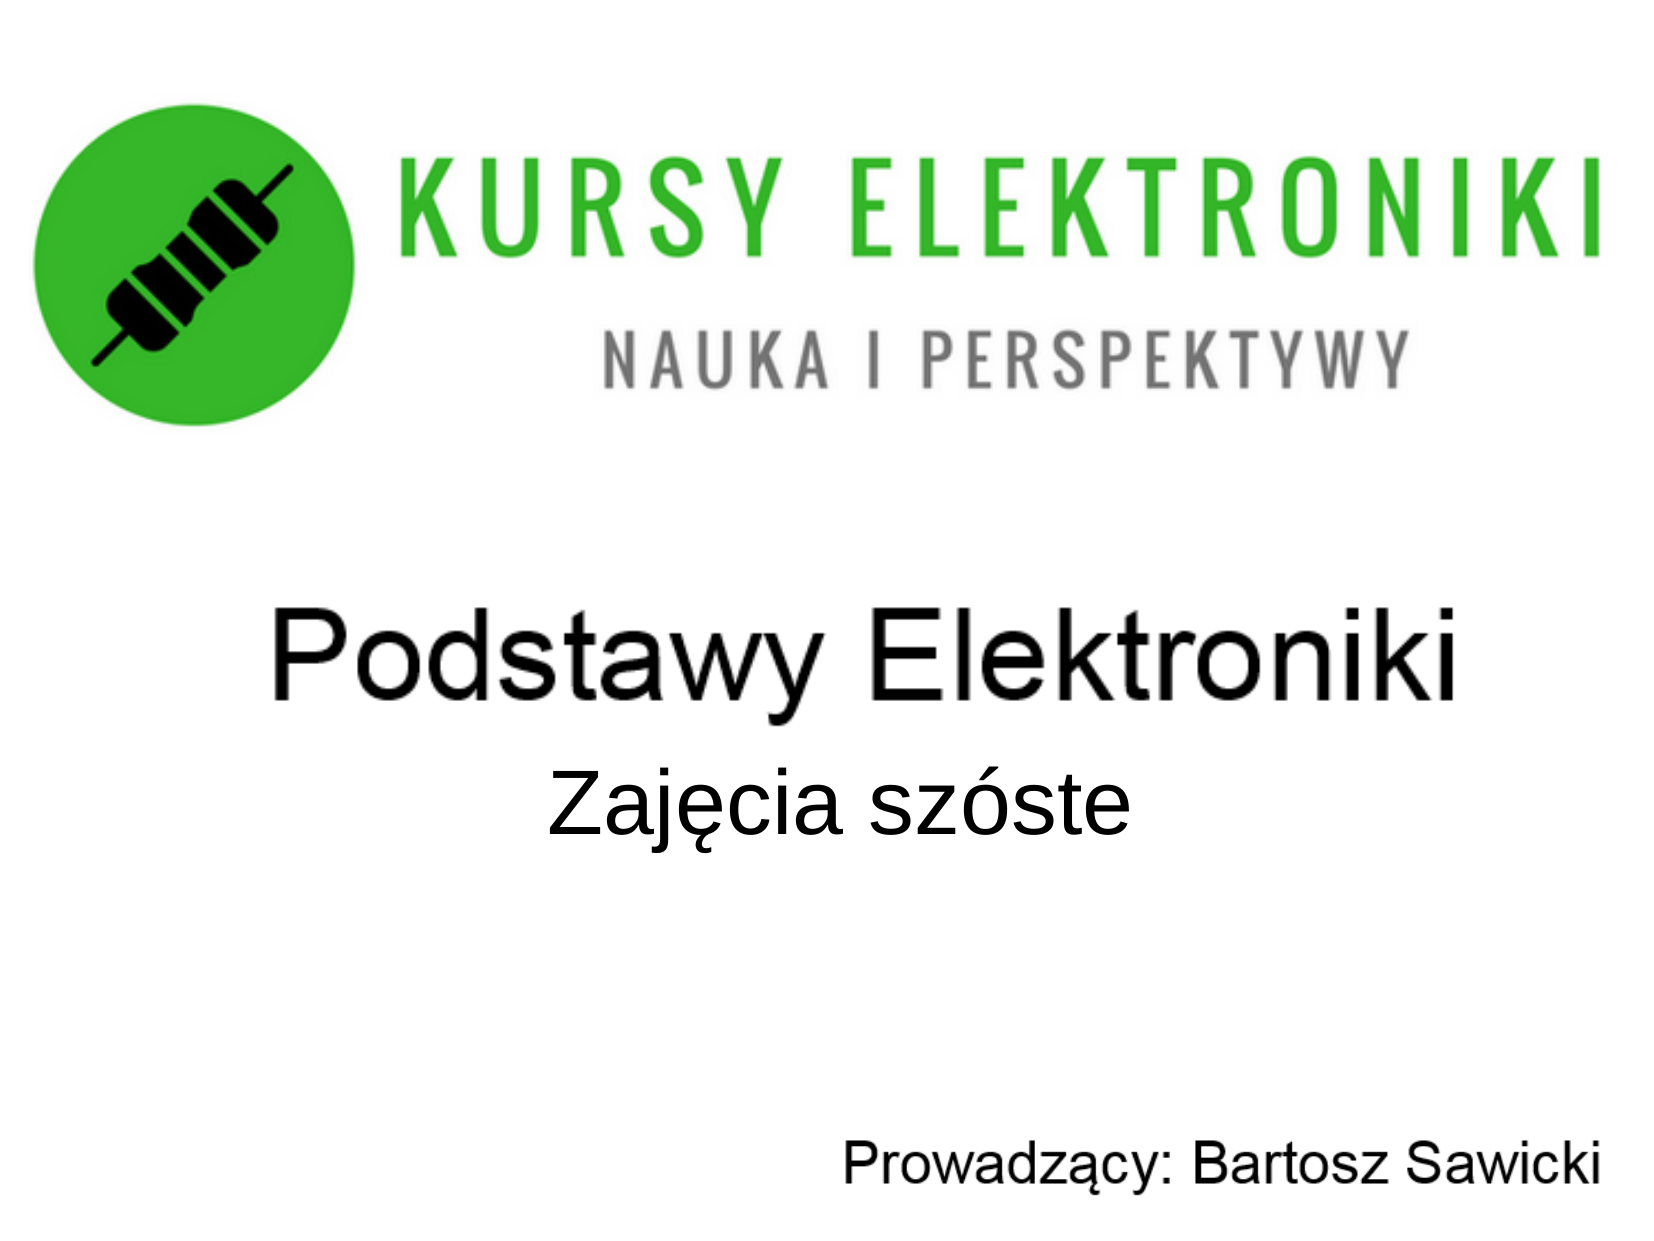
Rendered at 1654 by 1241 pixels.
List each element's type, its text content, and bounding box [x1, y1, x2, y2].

picture [216, 560, 1506, 798]
picture [826, 1112, 1625, 1211]
picture [29, 22, 1624, 451]
text_box Zajęcia szóste [501, 649, 1181, 957]
